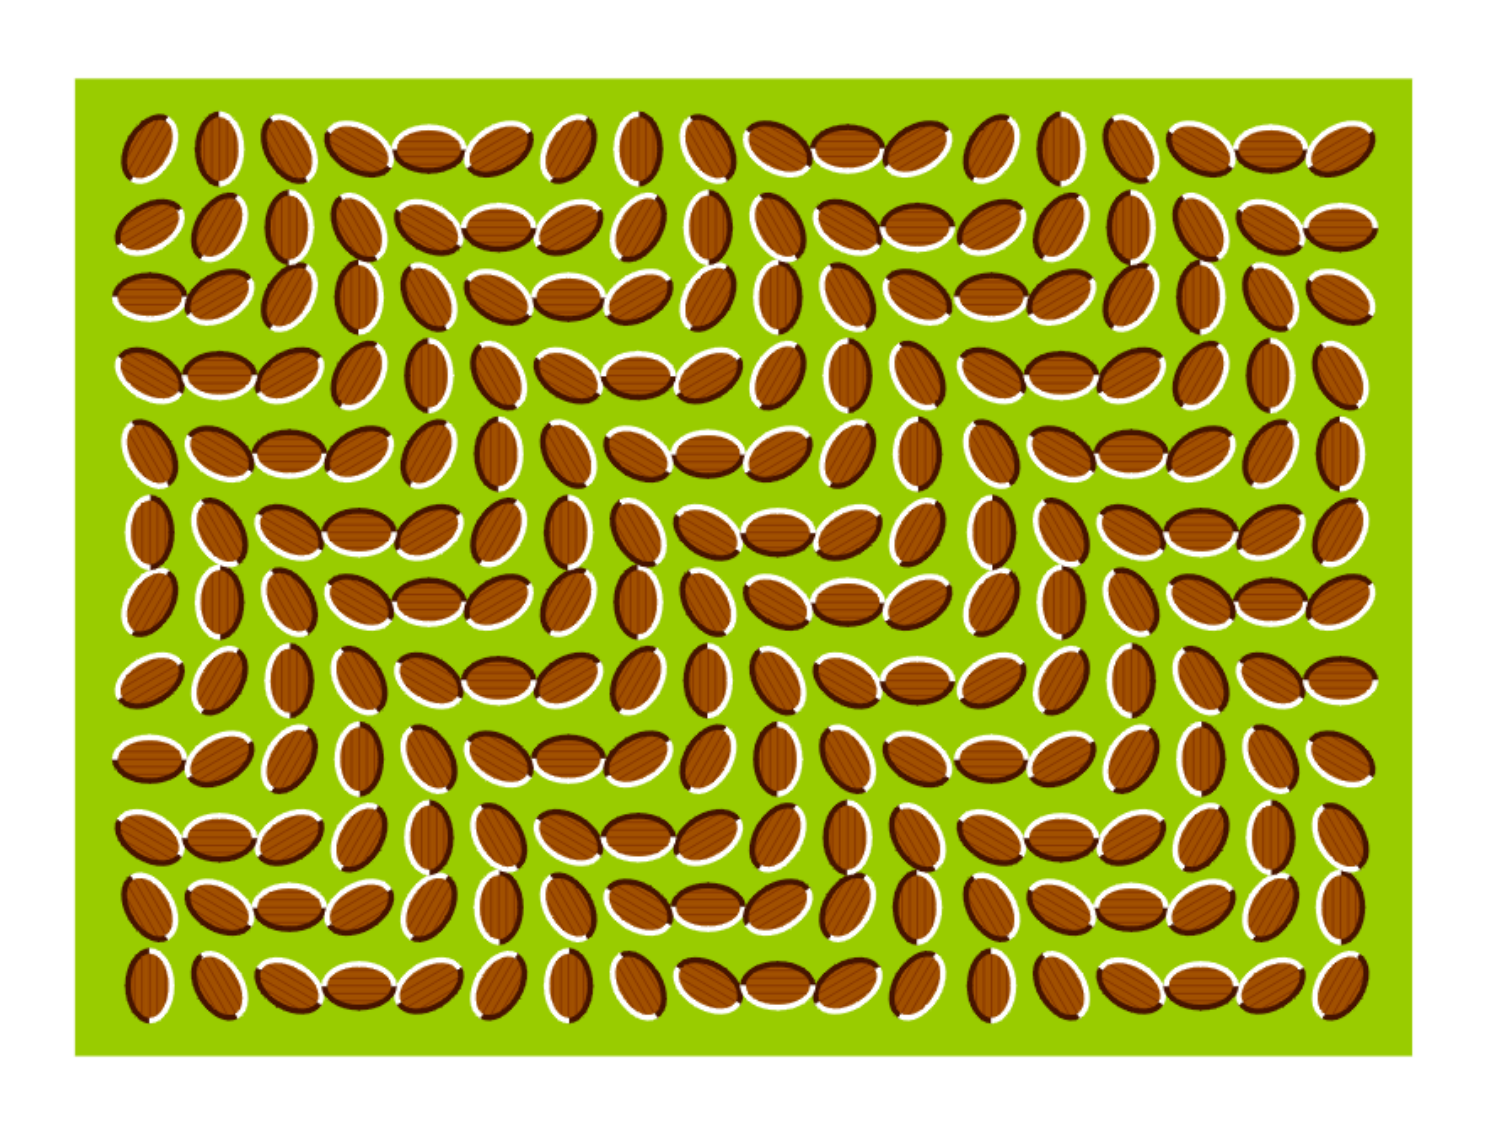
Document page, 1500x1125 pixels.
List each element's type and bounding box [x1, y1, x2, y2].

picture [62, 65, 1426, 1070]
